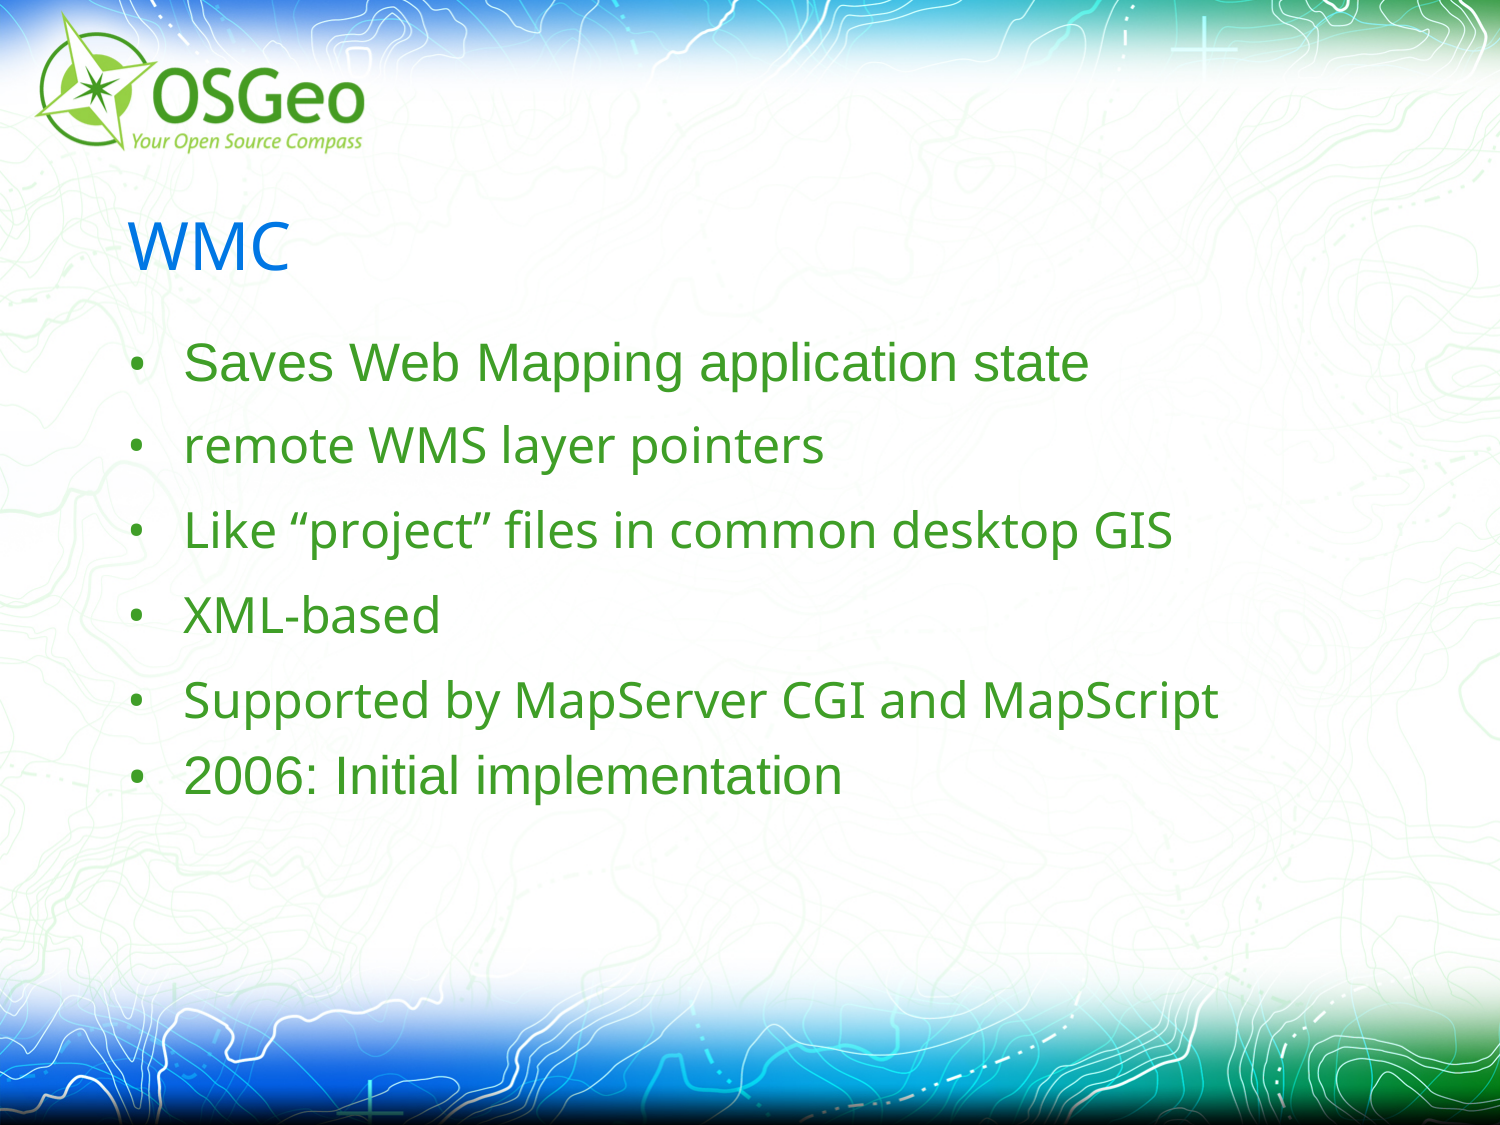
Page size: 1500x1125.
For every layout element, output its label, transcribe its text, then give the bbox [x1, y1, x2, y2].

title WMC [112, 187, 1388, 303]
picture [0, 0, 1500, 1125]
list Saves Web Mapping application state remote WMS layer pointers Like “project” files in common desktop GIS XML-based Supported by MapServer CGI and MapScript 2006: Initial implementation [112, 324, 1388, 1015]
